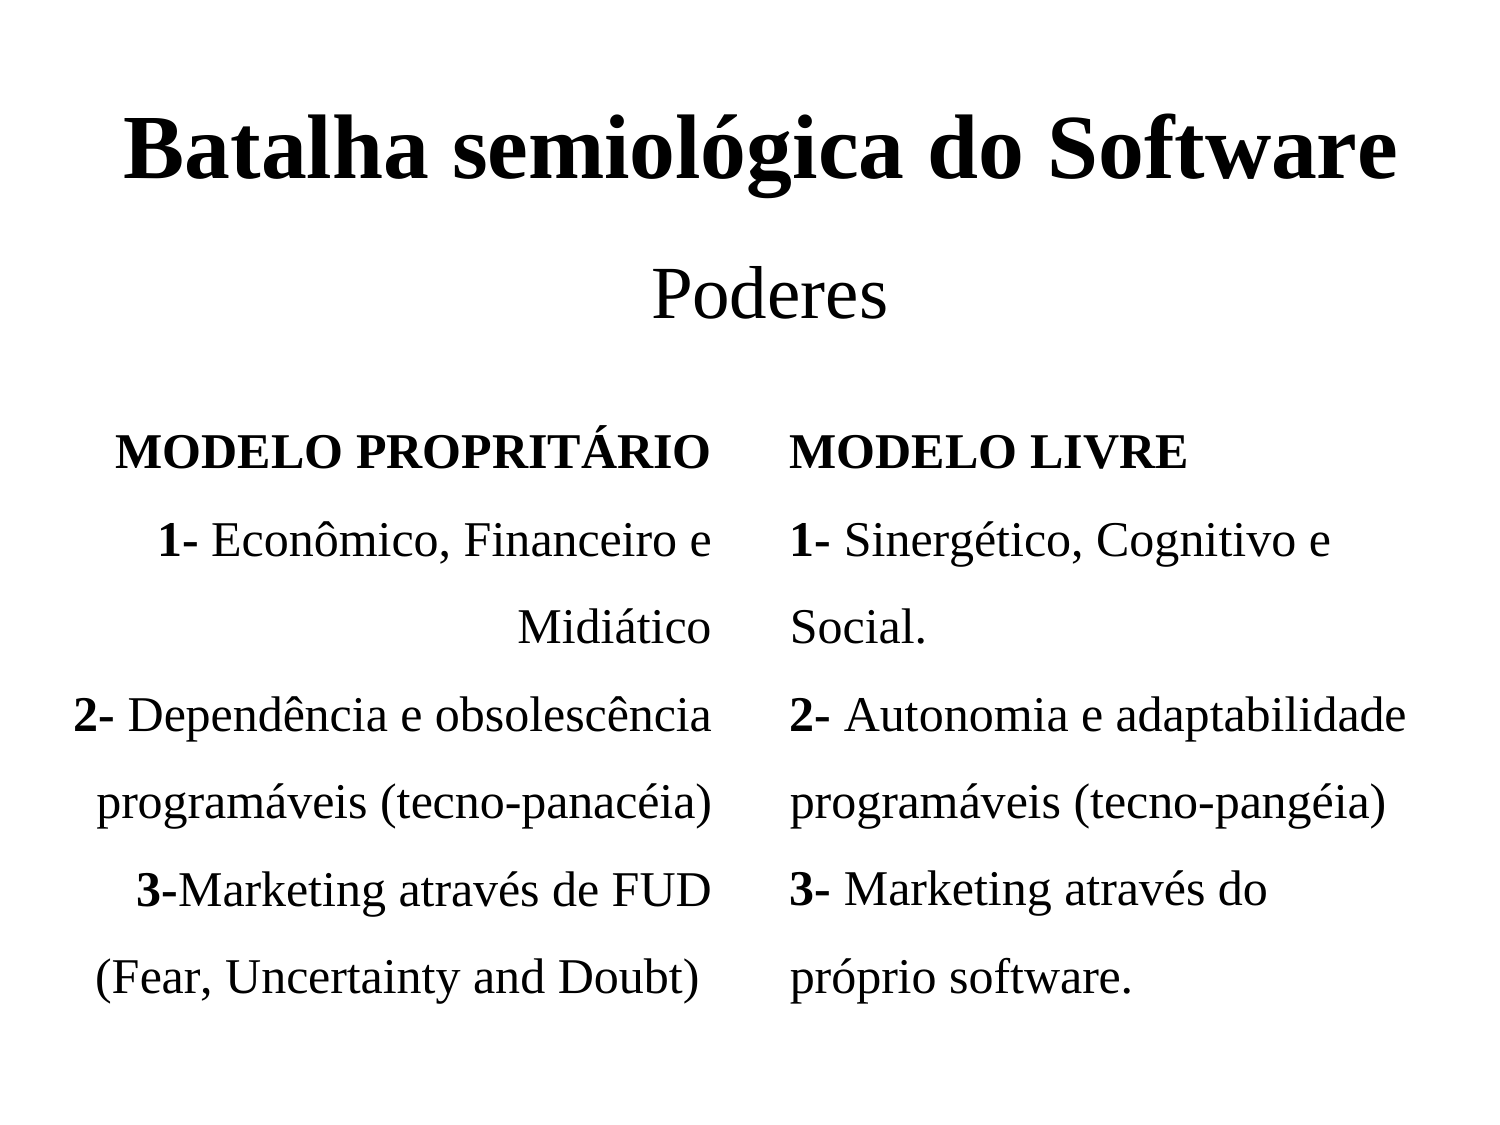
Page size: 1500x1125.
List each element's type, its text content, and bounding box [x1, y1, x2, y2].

text_box Poderes [520, 247, 1019, 335]
text_box MODELO LIVRE 1- Sinergético, Cognitivo e Social. 2- Autonomia e adaptabilidade programáveis (tecno-pangéia) 3- Marketing através do próprio software. [774, 384, 1430, 1012]
title Batalha semiológica do Software [68, 78, 1456, 218]
text_box MODELO PROPRITÁRIO 1- Econômico, Financeiro e Midiático 2- Dependência e obsolescência programáveis (tecno-panacéia) 3-Marketing através de FUD (Fear, Uncertainty and Doubt) [58, 384, 743, 1100]
